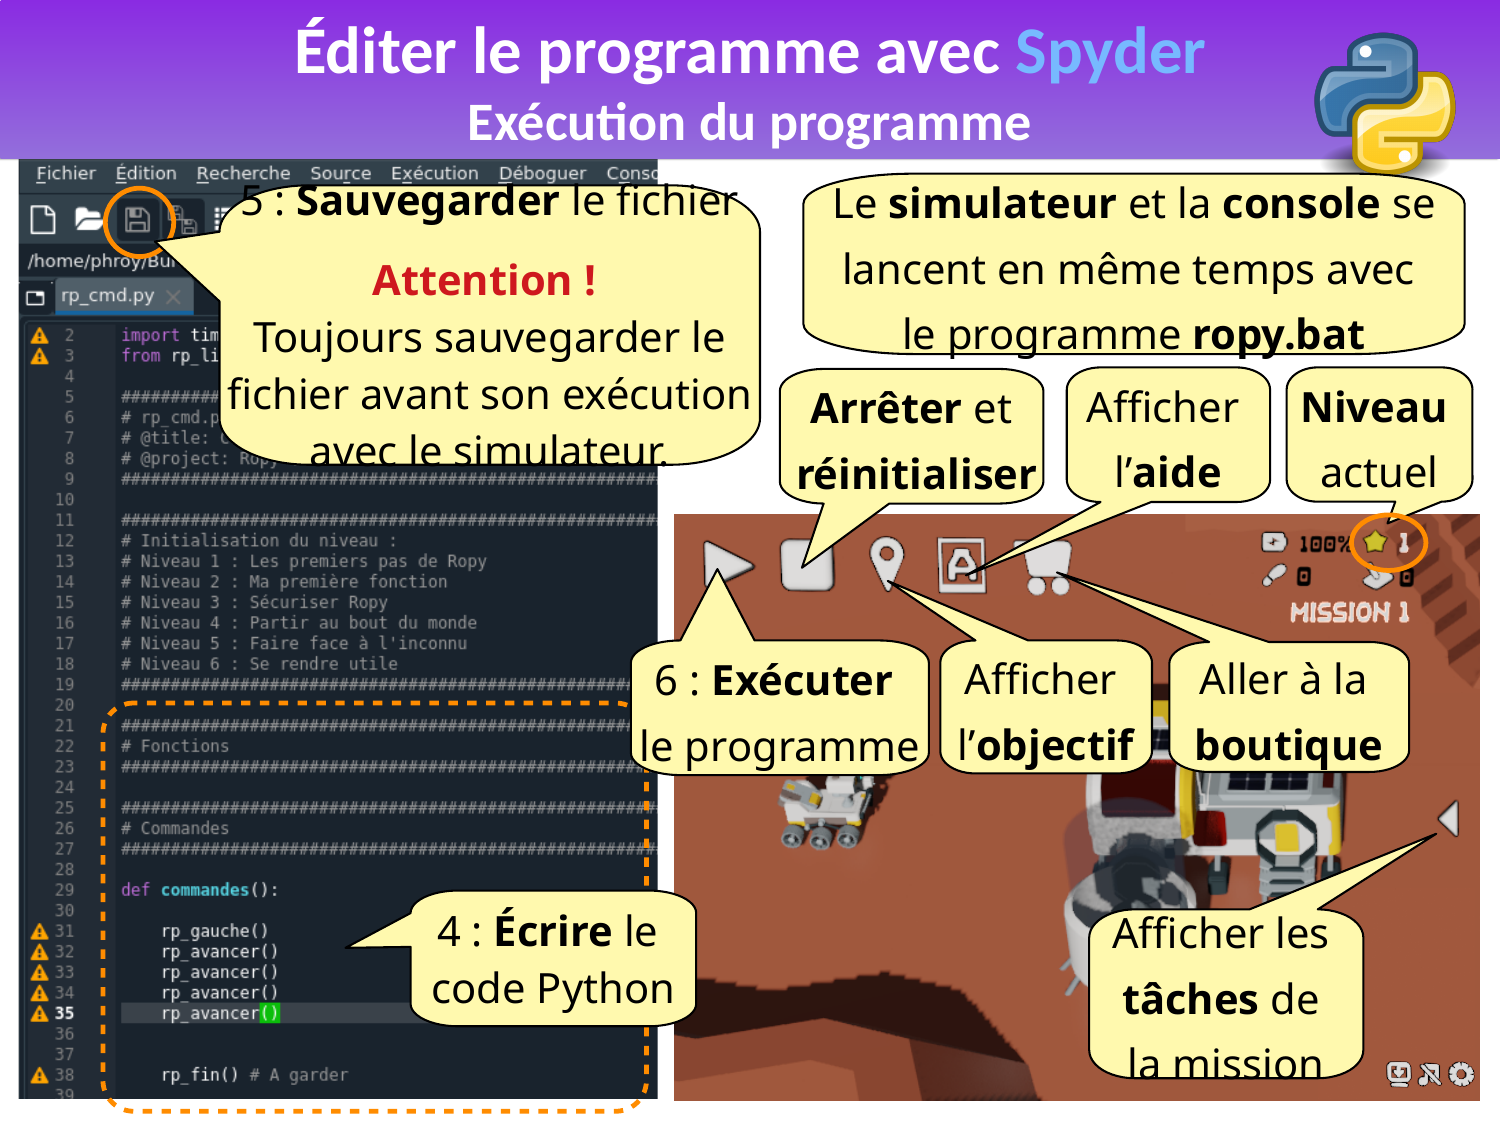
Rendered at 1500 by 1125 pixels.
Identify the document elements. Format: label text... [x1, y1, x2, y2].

text_box Afficher l’objectif [887, 580, 1152, 774]
picture [1354, 518, 1423, 568]
text_box Niveau actuel [1286, 367, 1473, 516]
text_box Aller à la boutique [1056, 572, 1410, 772]
picture [108, 191, 171, 254]
picture [674, 514, 1480, 1101]
text_box Le simulateur et la console se lancent en même temps avec le programme ropy.bat [803, 173, 1465, 355]
text_box Afficher les tâches de la mission [1089, 833, 1437, 1079]
text_box Afficher l’aide [965, 367, 1271, 576]
text_box 4 : Écrire le code Python [345, 890, 697, 1027]
text_box 5 : Sauvegarder le fichier Attention ! Toujours sauvegarder le fichier avant son exécution avec le simulateur. [154, 185, 760, 465]
picture [1305, 29, 1465, 189]
text_box Éditer le programme avec Spyder Exécution du programme [0, 0, 1500, 159]
text_box 6 : Exécuter le programme [630, 569, 929, 776]
picture [18, 159, 658, 1099]
text_box Arrêter et réinitialiser [779, 368, 1044, 568]
